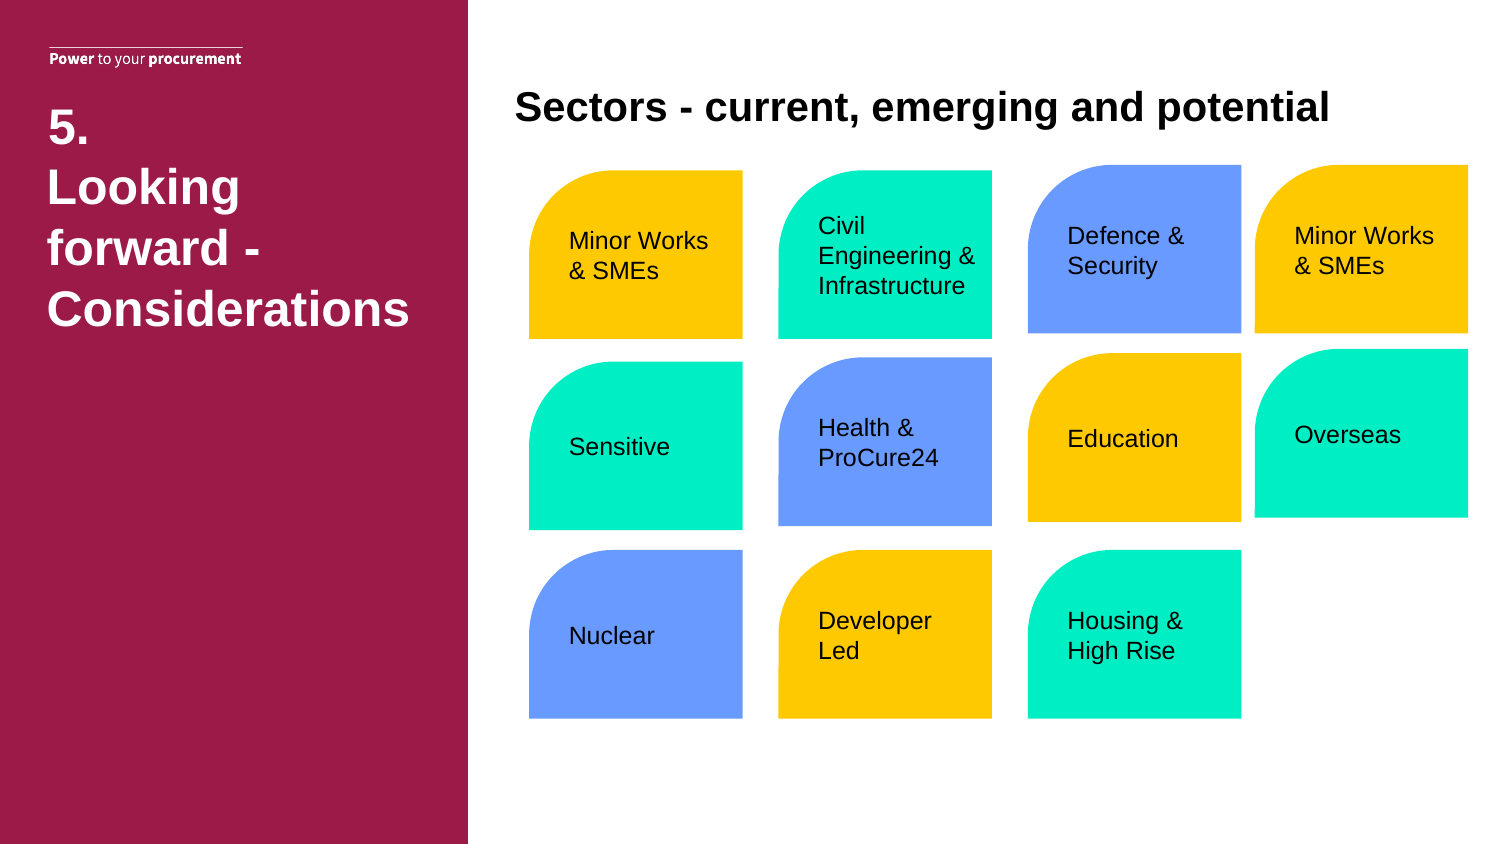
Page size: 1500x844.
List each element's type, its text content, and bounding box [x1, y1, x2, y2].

text_box Developer Led [778, 549, 992, 719]
text_box Minor Works & SMEs [529, 170, 743, 339]
text_box Overseas [1254, 348, 1469, 518]
text_box Defence & Security [1027, 164, 1242, 334]
text_box Minor Works & SMEs [1254, 164, 1469, 334]
text_box Sectors - current, emerging and potential [499, 47, 1469, 139]
text_box Housing & High Rise [1027, 549, 1242, 719]
text_box Nuclear [529, 549, 743, 719]
text_box Sensitive [529, 361, 743, 531]
text_box Civil Engineering & Infrastructure [778, 170, 992, 339]
text_box Education [1027, 353, 1242, 522]
title 5. Looking forward - Considerations [46, 93, 434, 198]
text_box Health & ProCure24 [778, 357, 992, 527]
